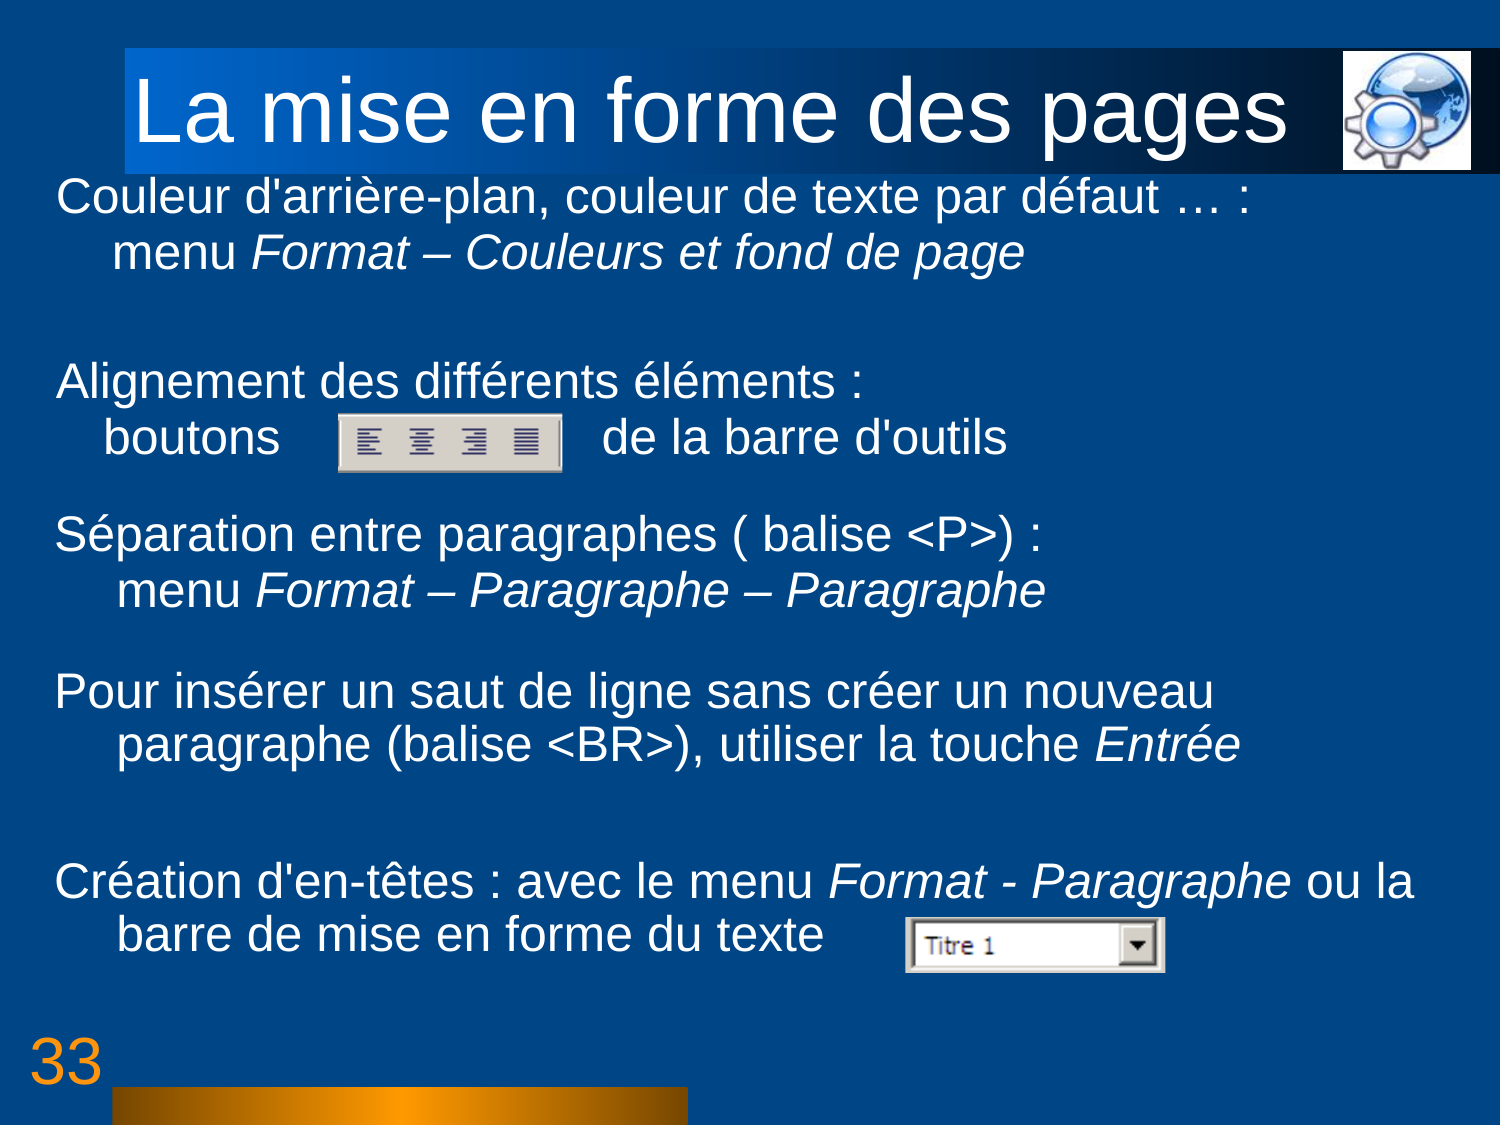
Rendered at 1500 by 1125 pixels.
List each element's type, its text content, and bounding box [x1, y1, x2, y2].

text_box Séparation entre paragraphes ( balise <P>) : menu Format – Paragraphe – Paragraphe Pour insérer un saut de ligne sans créer un nouveau paragraphe (balise <BR>), utiliser la touche Entrée Création d'en-têtes : avec le menu Format - Paragraphe ou la barre de mise en forme du texte [39, 498, 1450, 982]
text_box Alignement des différents éléments : boutons de la barre d'outils [41, 345, 1436, 534]
title La mise en forme des pages [117, 30, 1443, 160]
chart [338, 413, 563, 473]
list Couleur d'arrière-plan, couleur de texte par défaut … : menu Format – Couleurs et fond de page [41, 160, 1476, 527]
chart [905, 917, 1166, 973]
picture [1443, 51, 1471, 160]
